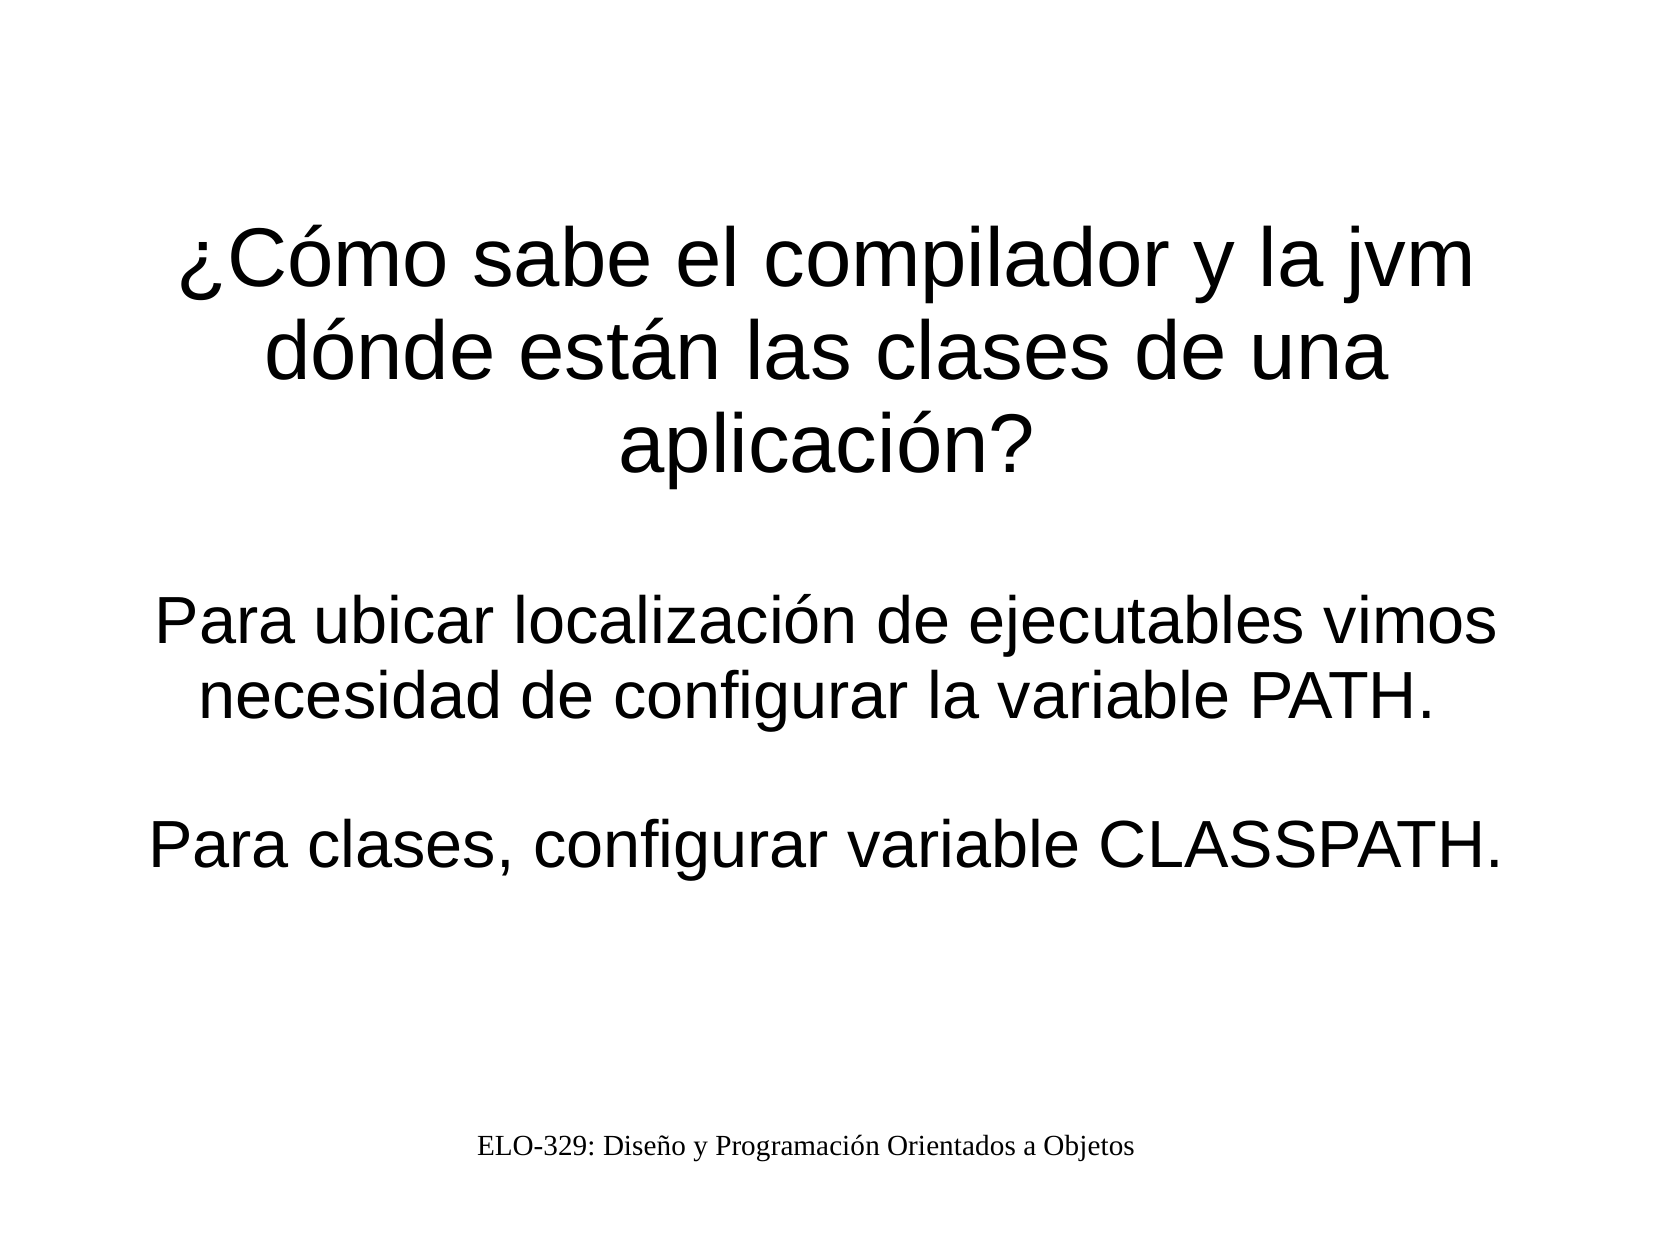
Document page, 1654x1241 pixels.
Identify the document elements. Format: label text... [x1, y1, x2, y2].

subtitle ¿Cómo sabe el compilador y la jvm dónde están las clases de una aplicación? Para ubicar localización de ejecutables vimos necesidad de configurar la variable PATH. Para clases, configurar variable CLASSPATH. [82, 49, 1571, 1044]
